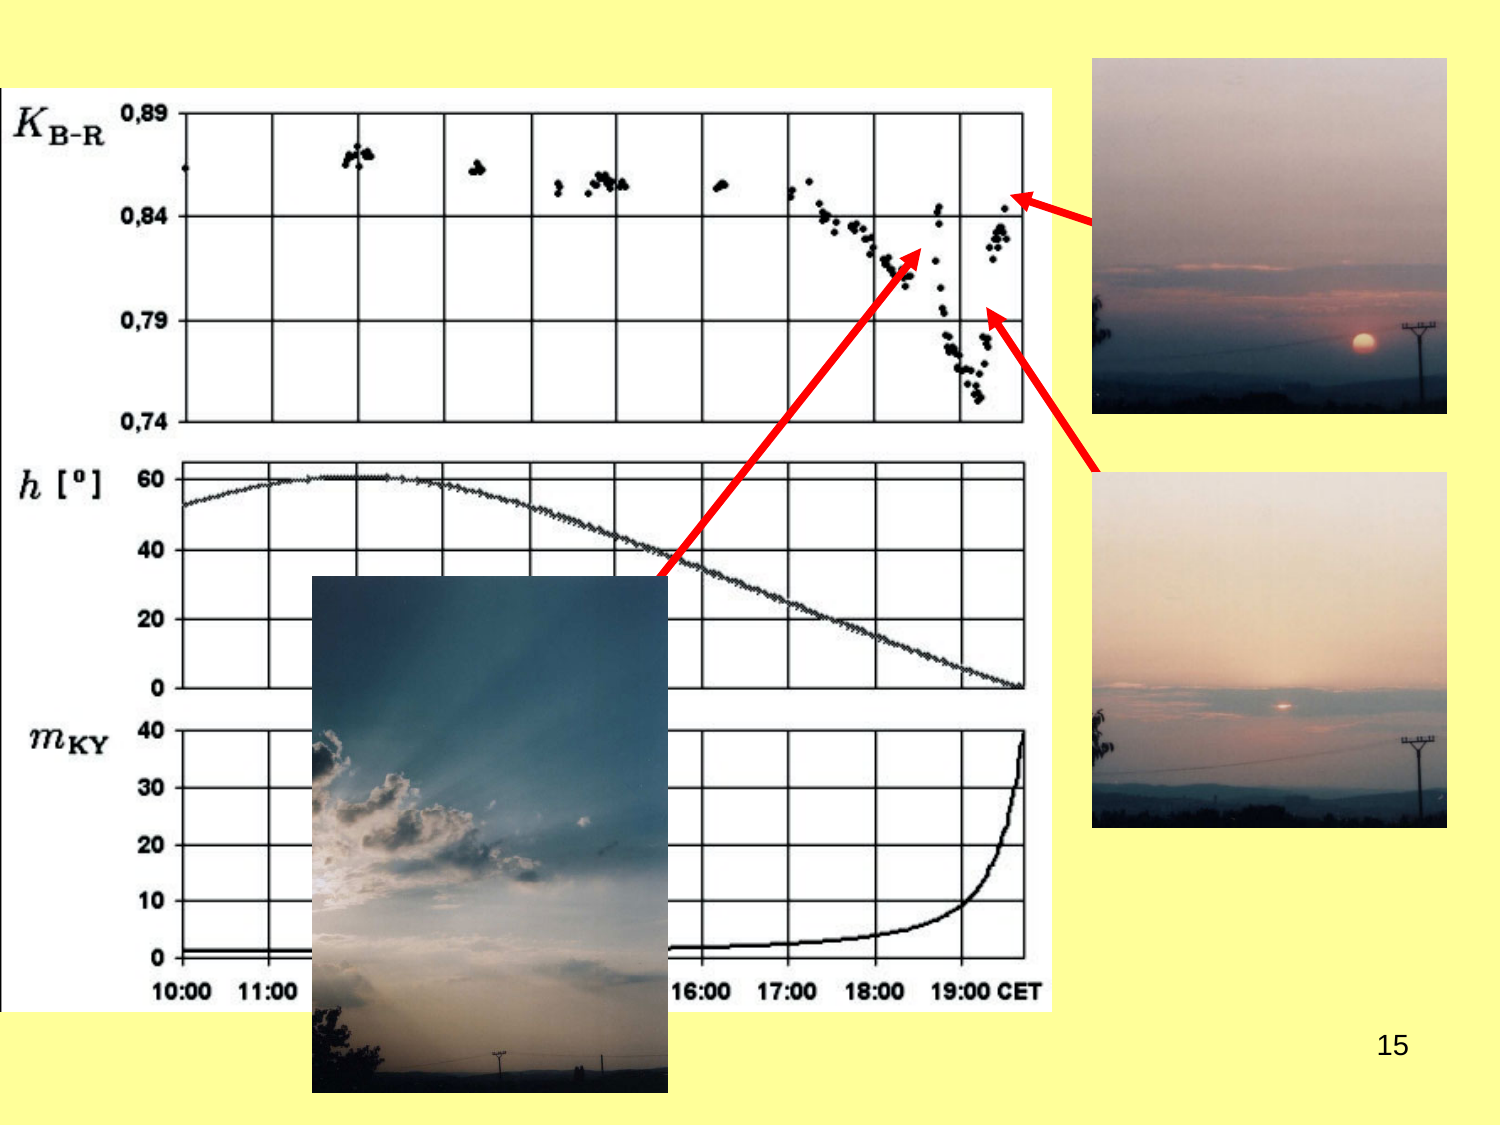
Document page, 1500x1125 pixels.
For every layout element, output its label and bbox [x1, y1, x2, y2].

picture [1092, 58, 1447, 414]
picture [1092, 472, 1447, 828]
picture [0, 88, 1052, 1093]
